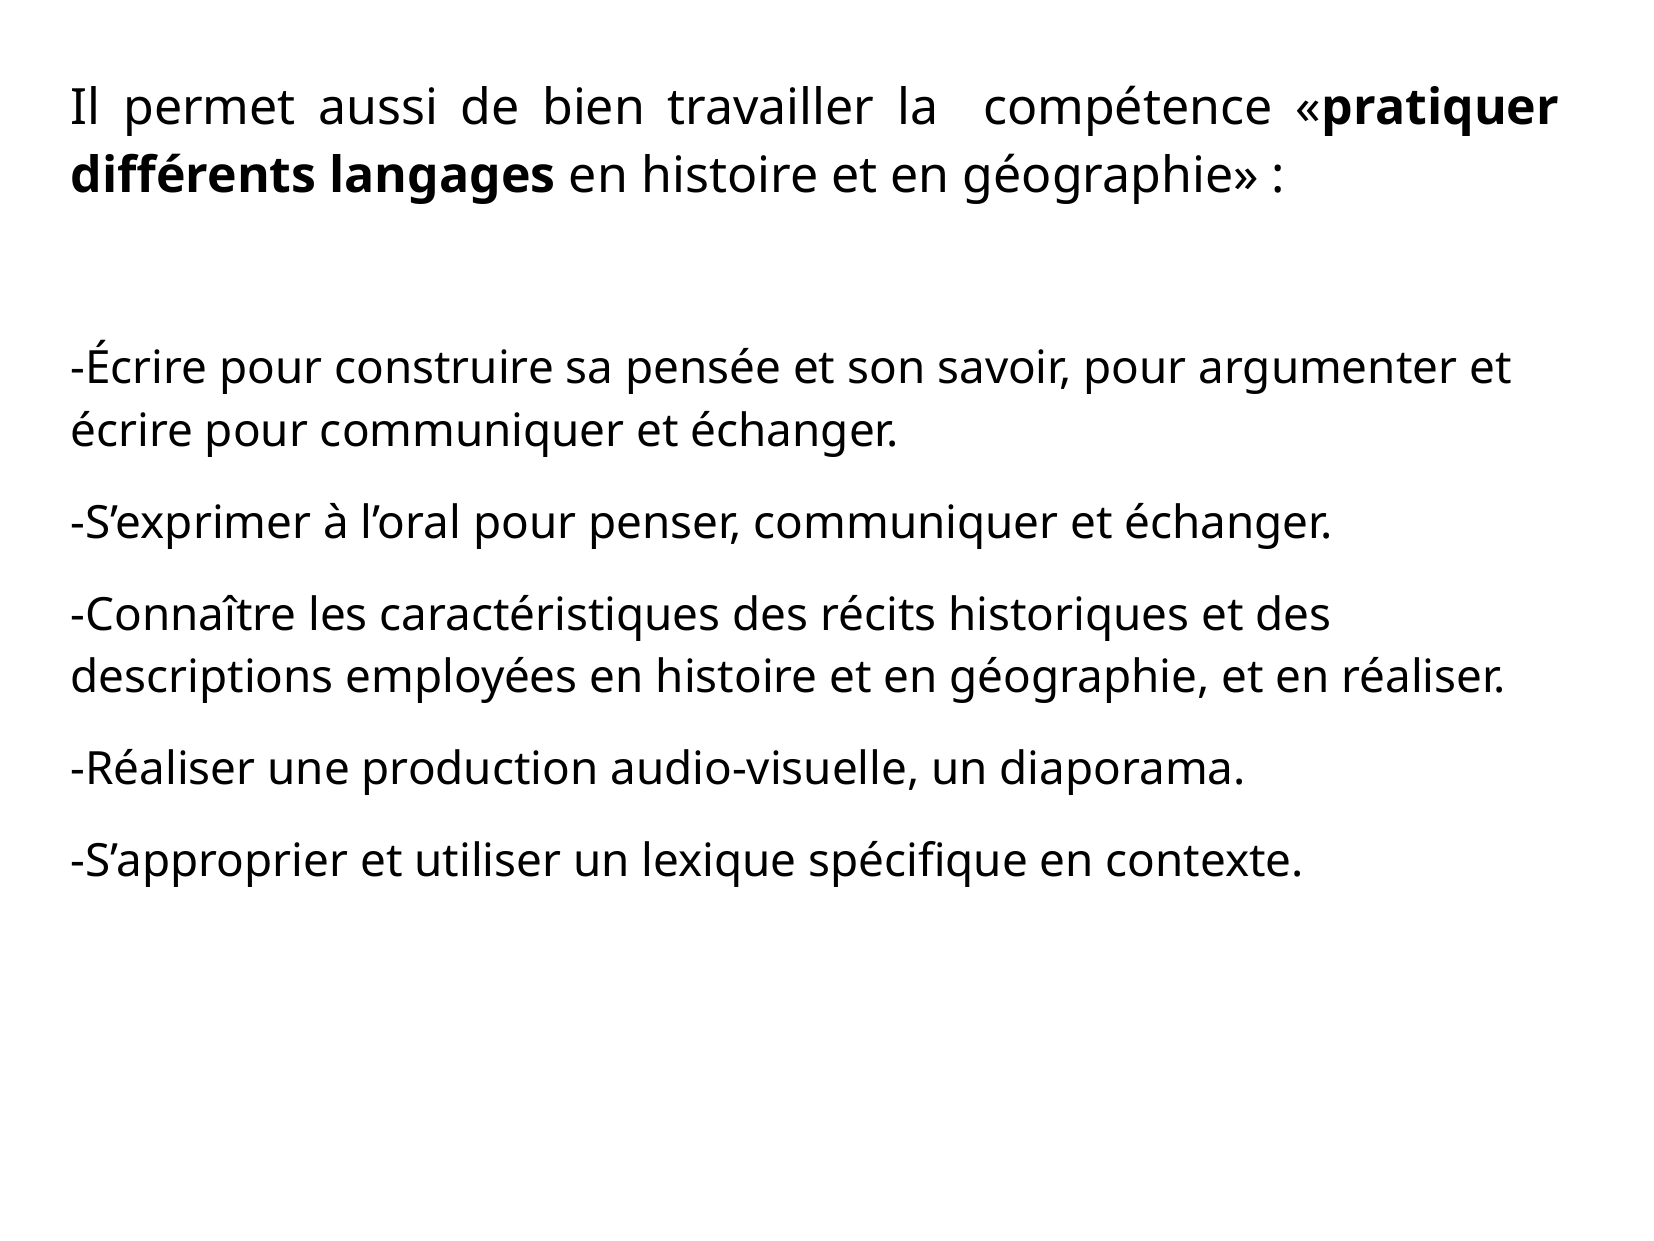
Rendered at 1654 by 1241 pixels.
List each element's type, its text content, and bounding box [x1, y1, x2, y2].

list Il permet aussi de bien travailler la compétence «pratiquer différents langages en histoire et en géographie» : -Écrire pour construire sa pensée et son savoir, pour argumenter et écrire pour communiquer et échanger. -S’exprimer à l’oral pour penser, communiquer et échanger. -Connaître les caractéristiques des récits historiques et des descriptions employées en histoire et en géographie, et en réaliser. -Réaliser une production audio-visuelle, un diaporama. -S’approprier et utiliser un lexique spécifique en contexte. [70, 70, 1560, 945]
